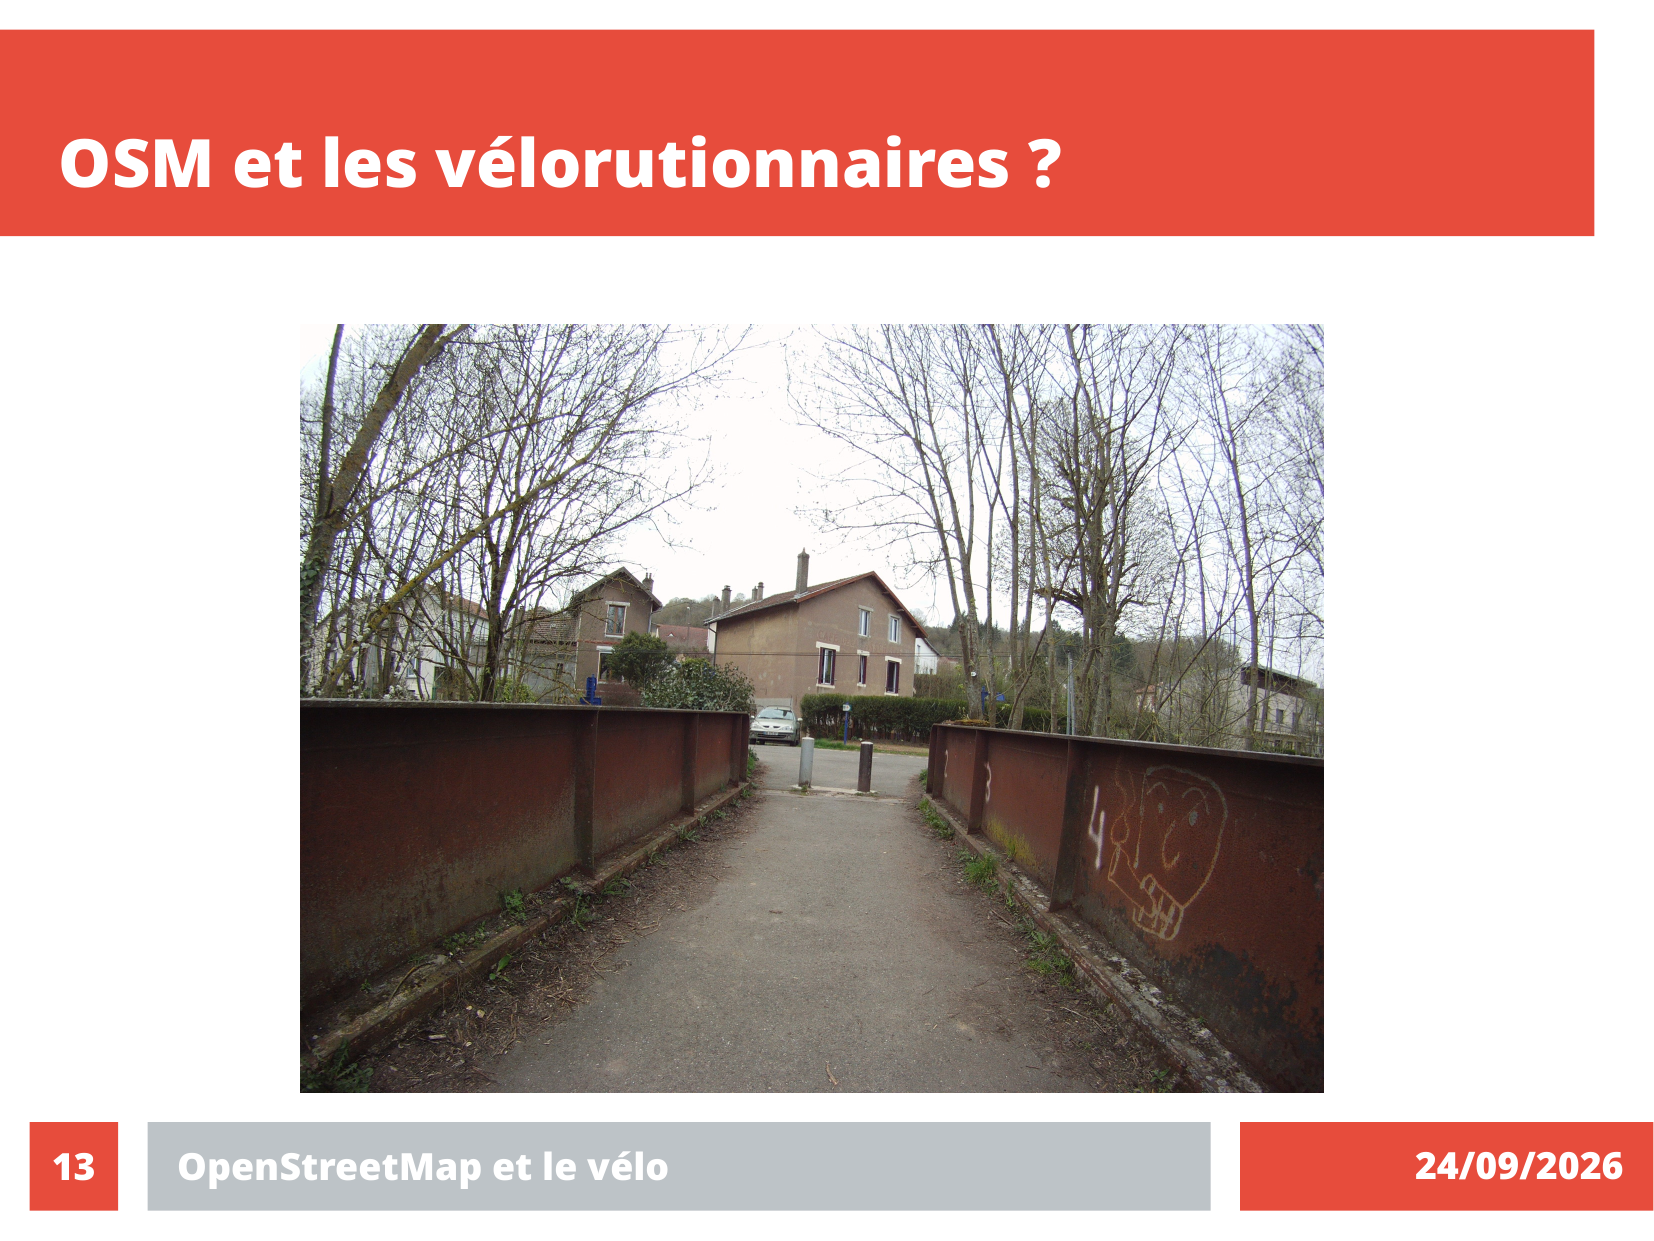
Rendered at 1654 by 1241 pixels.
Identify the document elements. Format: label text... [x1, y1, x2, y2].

picture [300, 324, 1324, 1093]
title OSM et les vélorutionnaires ? [59, 59, 1595, 207]
